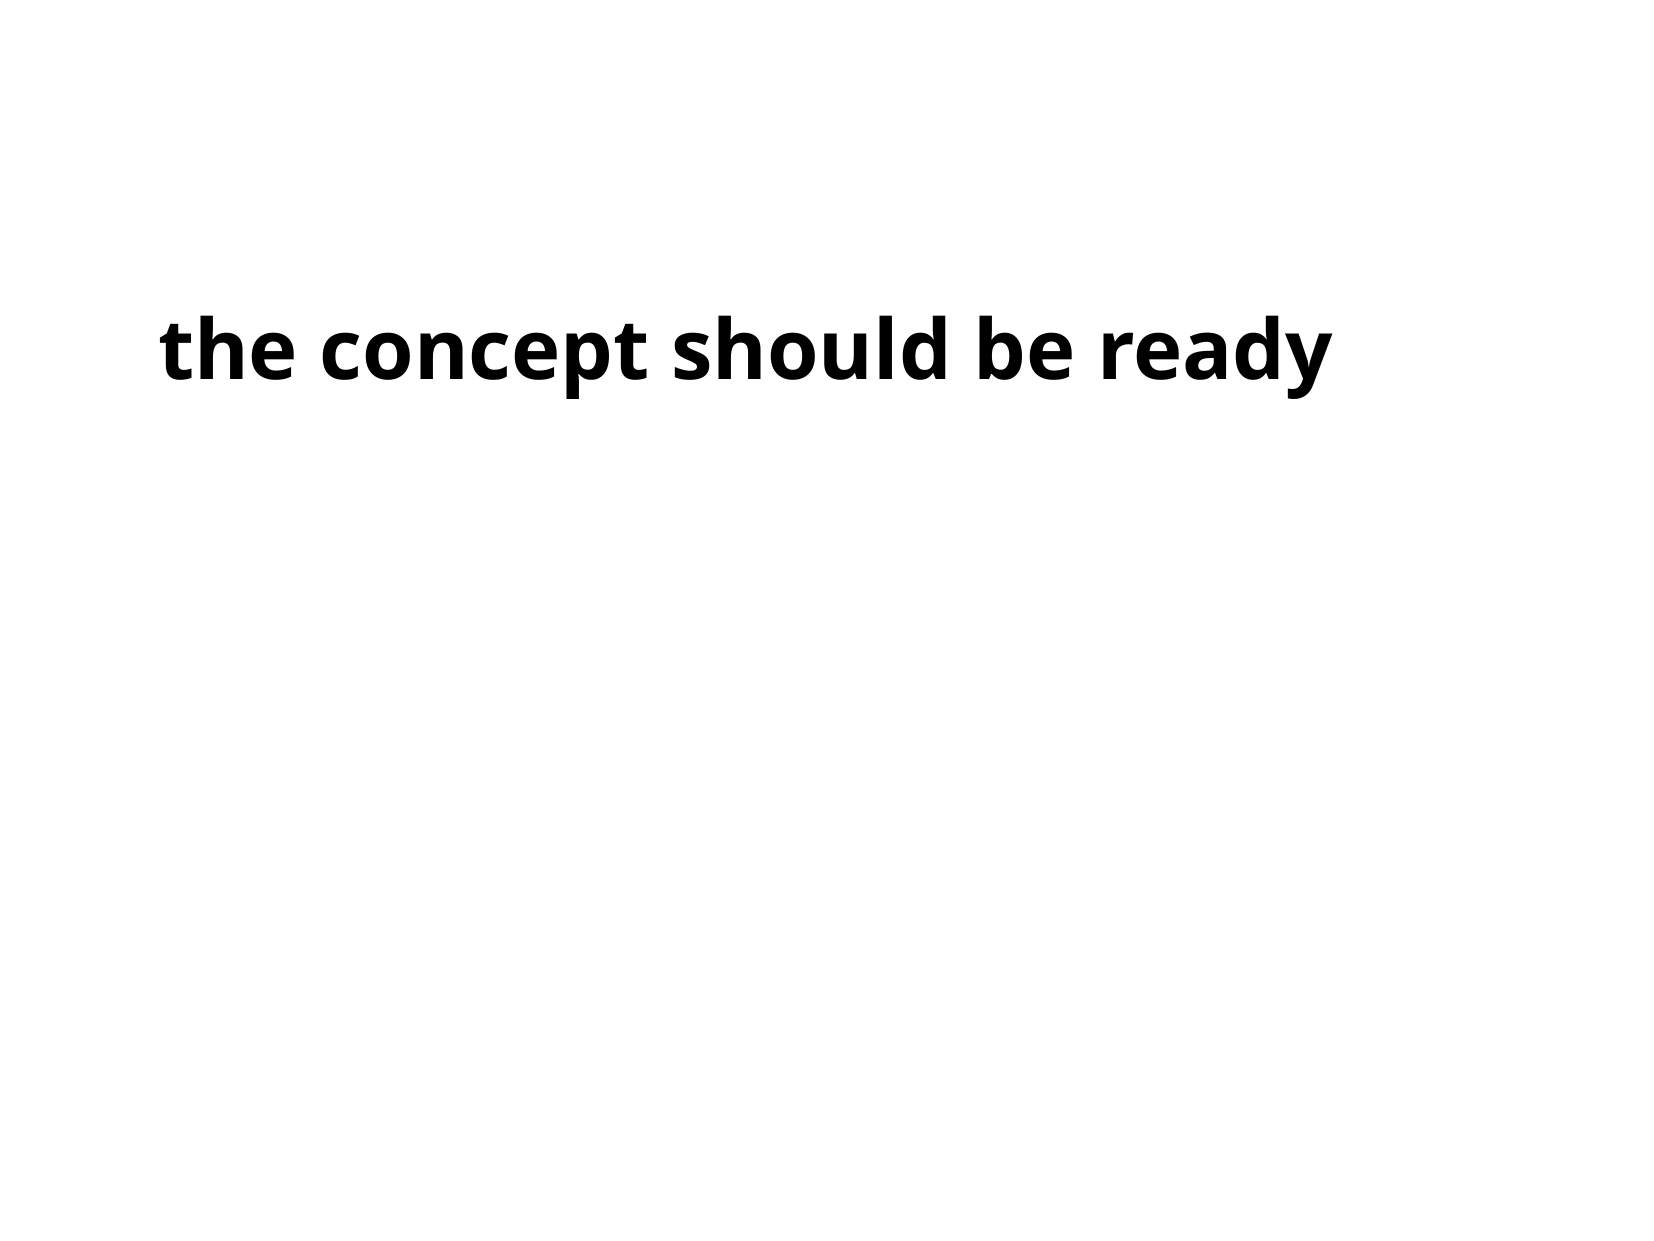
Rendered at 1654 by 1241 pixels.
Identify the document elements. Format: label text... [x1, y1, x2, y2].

list the concept should be ready [87, 290, 1560, 1170]
